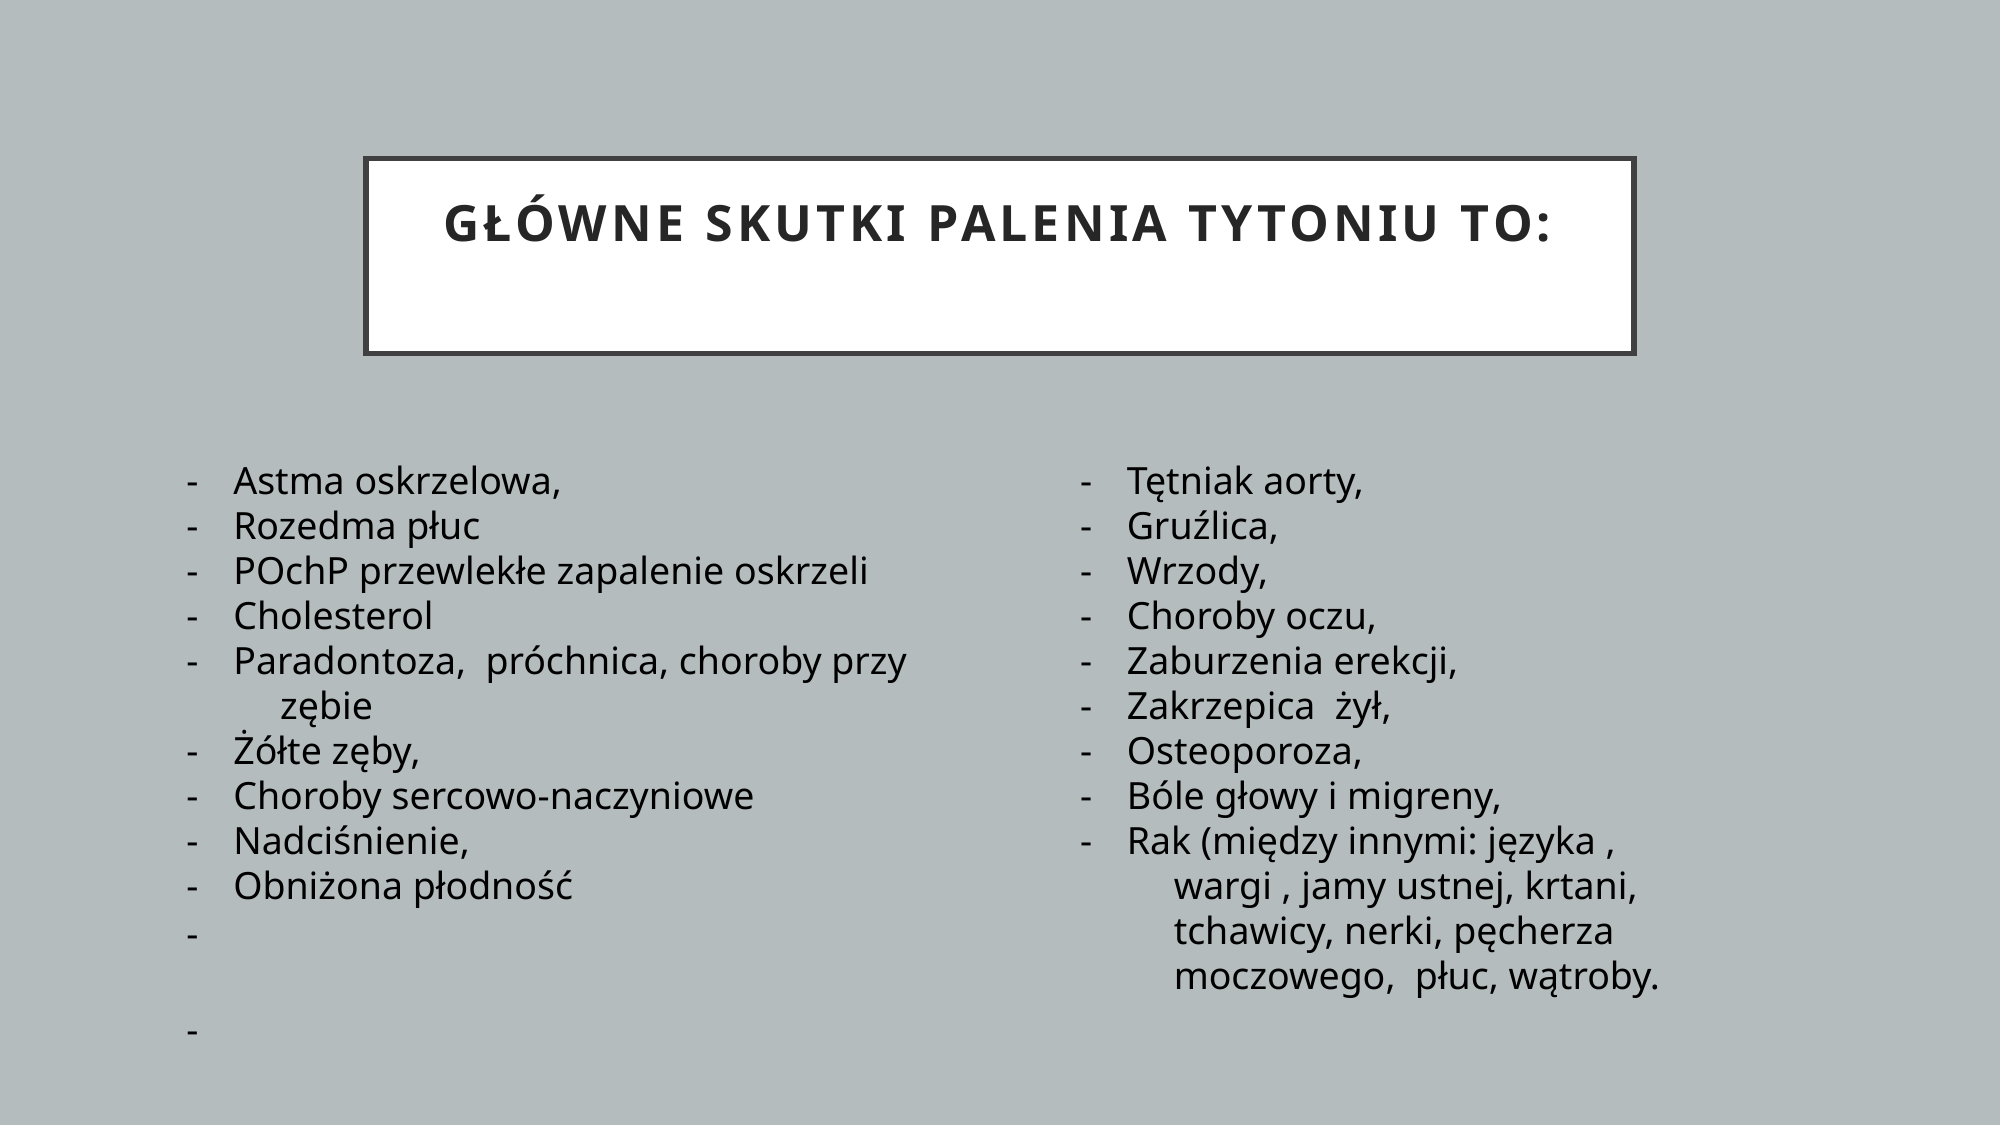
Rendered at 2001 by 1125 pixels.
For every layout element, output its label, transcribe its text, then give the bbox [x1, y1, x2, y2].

title Główne skutki palenia tytoniu to: [366, 158, 1634, 354]
text_box Astma oskrzelowa, Rozedma płuc POchP przewlekłe zapalenie oskrzeli Cholesterol Paradontoza, próchnica, choroby przy zębie Żółte zęby, Choroby sercowo-naczyniowe Nadciśnienie, Obniżona płodność [171, 449, 954, 1011]
text_box Tętniak aorty, Gruźlica, Wrzody, Choroby oczu, Zaburzenia erekcji, Zakrzepica żył, Osteoporoza, Bóle głowy i migreny, Rak (między innymi: języka , wargi , jamy ustnej, krtani, tchawicy, nerki, pęcherza moczowego, płuc, wątroby. [1065, 449, 1685, 1011]
